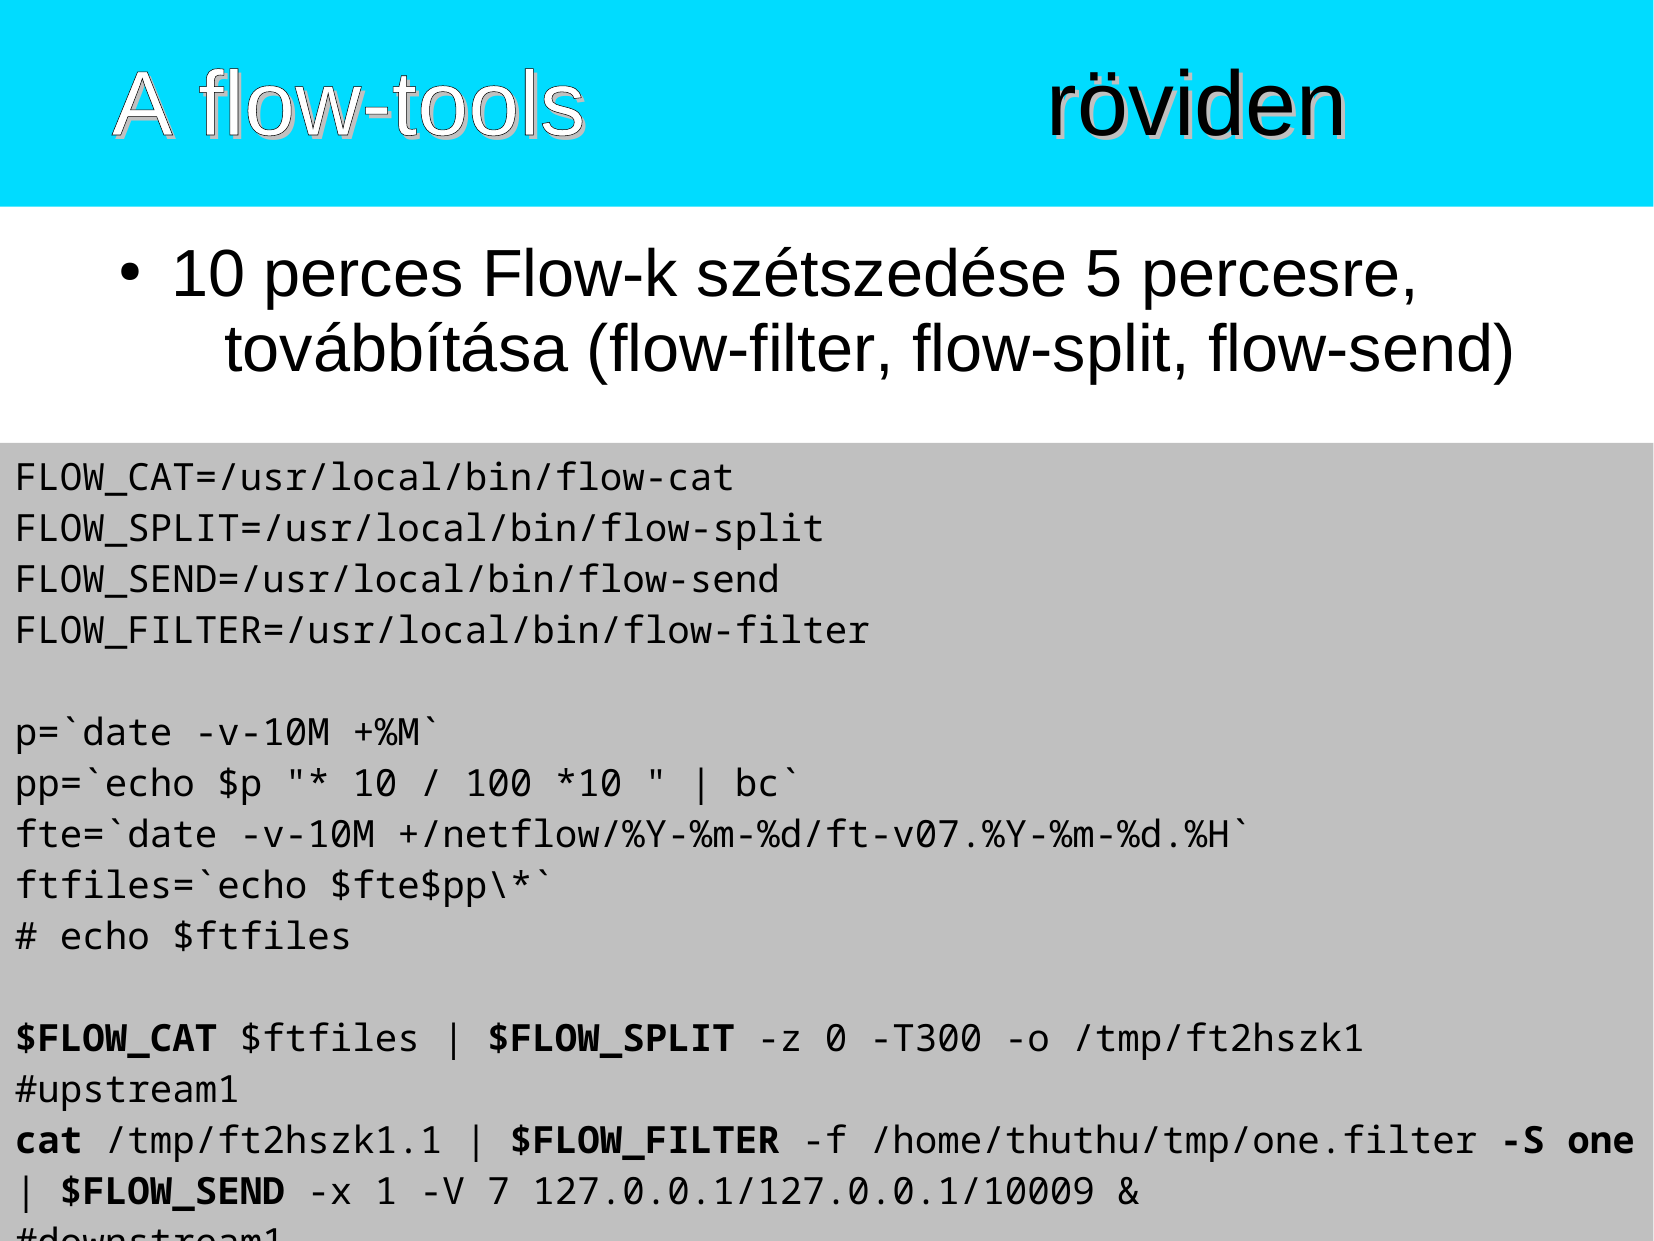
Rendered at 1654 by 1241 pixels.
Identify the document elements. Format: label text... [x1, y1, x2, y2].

text_box FLOW_CAT=/usr/local/bin/flow-cat FLOW_SPLIT=/usr/local/bin/flow-split FLOW_SEND=/usr/local/bin/flow-send FLOW_FILTER=/usr/local/bin/flow-filter p=`date -v-10M +%M` pp=`echo $p "* 10 / 100 *10 " | bc` fte=`date -v-10M +/netflow/%Y-%m-%d/ft-v07.%Y-%m-%d.%H` ftfiles=`echo $fte$pp\*` # echo $ftfiles $FLOW_CAT $ftfiles | $FLOW_SPLIT -z 0 -T300 -o /tmp/ft2hszk1 #upstream1 cat /tmp/ft2hszk1.1 | $FLOW_FILTER -f /home/thuthu/tmp/one.filter -S one | $FLOW_SEND -x 1 -V 7 127.0.0.1/127.0.0.1/10009 & #downstream1 cat /tmp/ft2hszk1.1 | $FLOW_FILTER -f /home/thuthu/tmp/one.filter -D one | $FLOW_SEND -x 1 -V 7 127.0.0.1/127.0.0.1/10008 [0, 442, 1654, 1241]
title A flow-tools röviden [0, 0, 1654, 207]
list 10 perces Flow-k szétszedése 5 percesre, továbbítása (flow-filter, flow-split, flow-send) [82, 236, 1571, 442]
